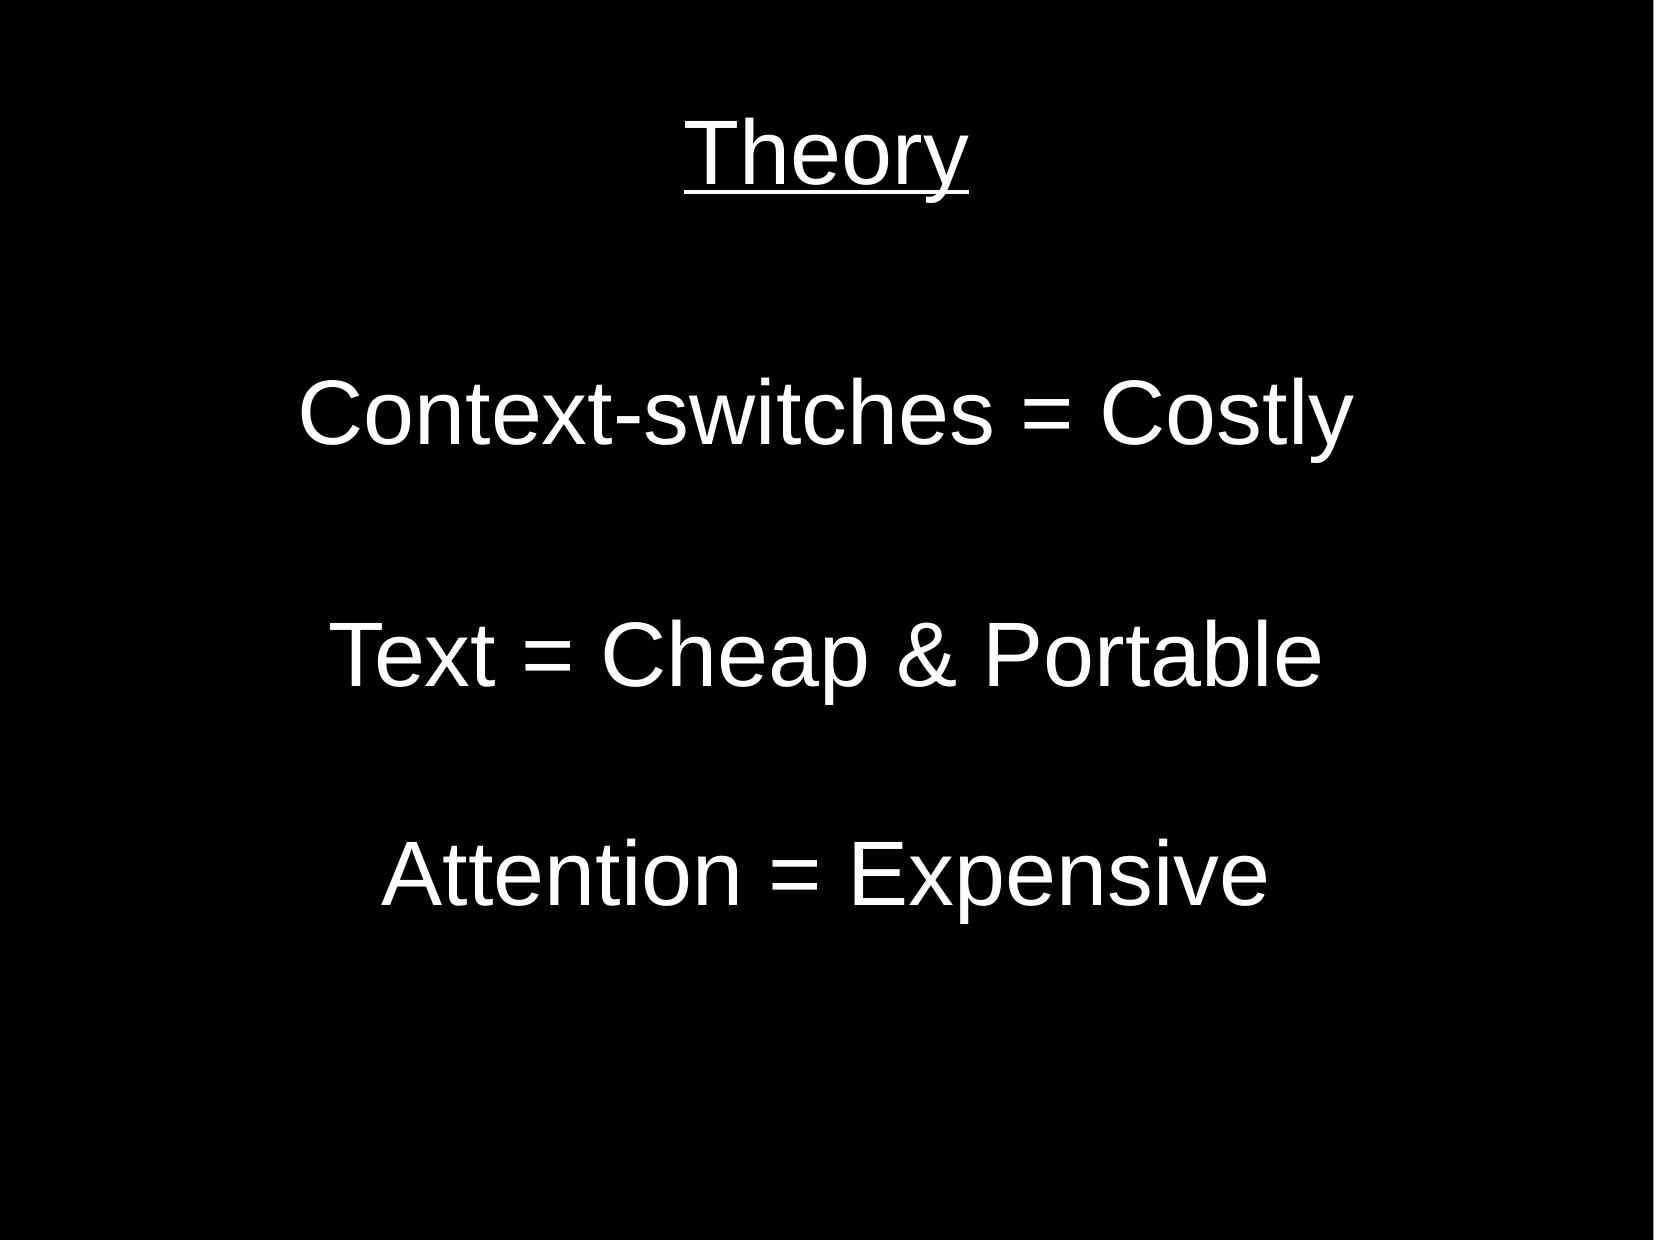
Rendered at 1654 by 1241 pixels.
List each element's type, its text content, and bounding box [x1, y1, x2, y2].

title Text = Cheap & Portable [82, 558, 1571, 752]
title Context-switches = Costly [82, 316, 1571, 509]
title Attention = Expensive [82, 777, 1571, 970]
title Theory [82, 56, 1571, 250]
